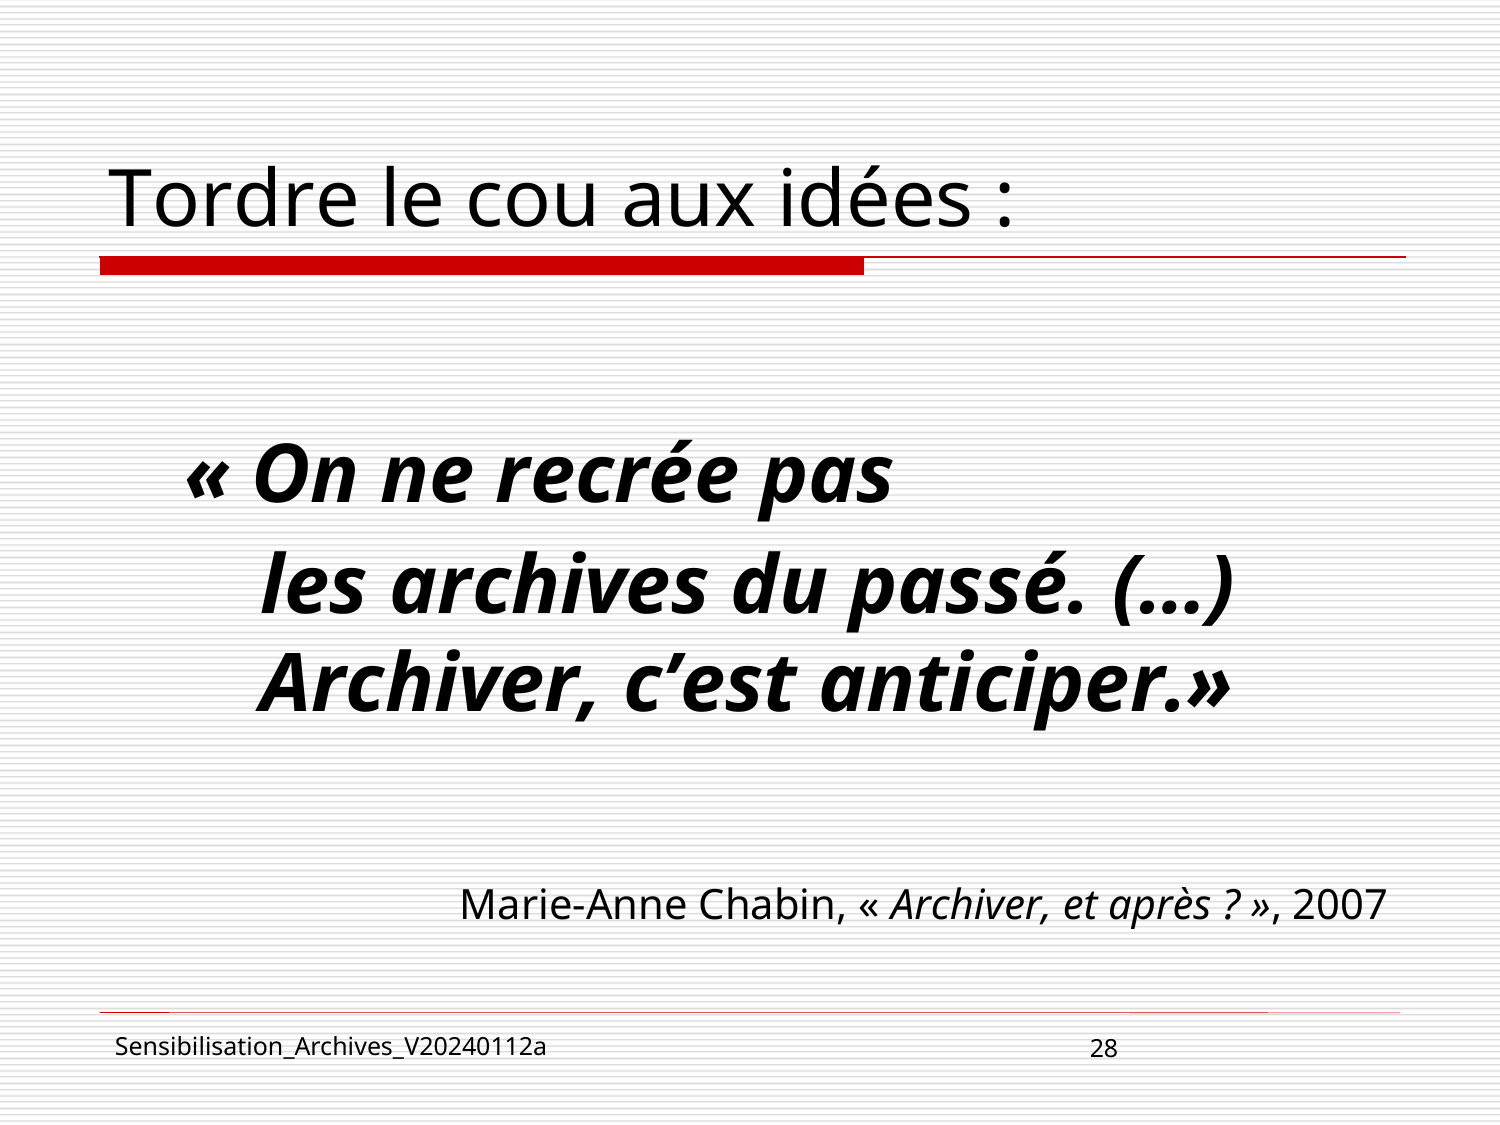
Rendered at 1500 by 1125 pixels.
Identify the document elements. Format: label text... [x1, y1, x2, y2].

title Tordre le cou aux idées : [94, 50, 1407, 250]
text_box 33 [1074, 1024, 1400, 1103]
text_box Sensibilisation_Archives_V20240112a [100, 1023, 989, 1101]
list « On ne recrée pas les archives du passé. (…) Archiver, c’est anticiper.» Marie-Anne Chabin, « Archiver, et après ? », 2007 [92, 302, 1406, 988]
picture [0, 0, 1500, 1125]
